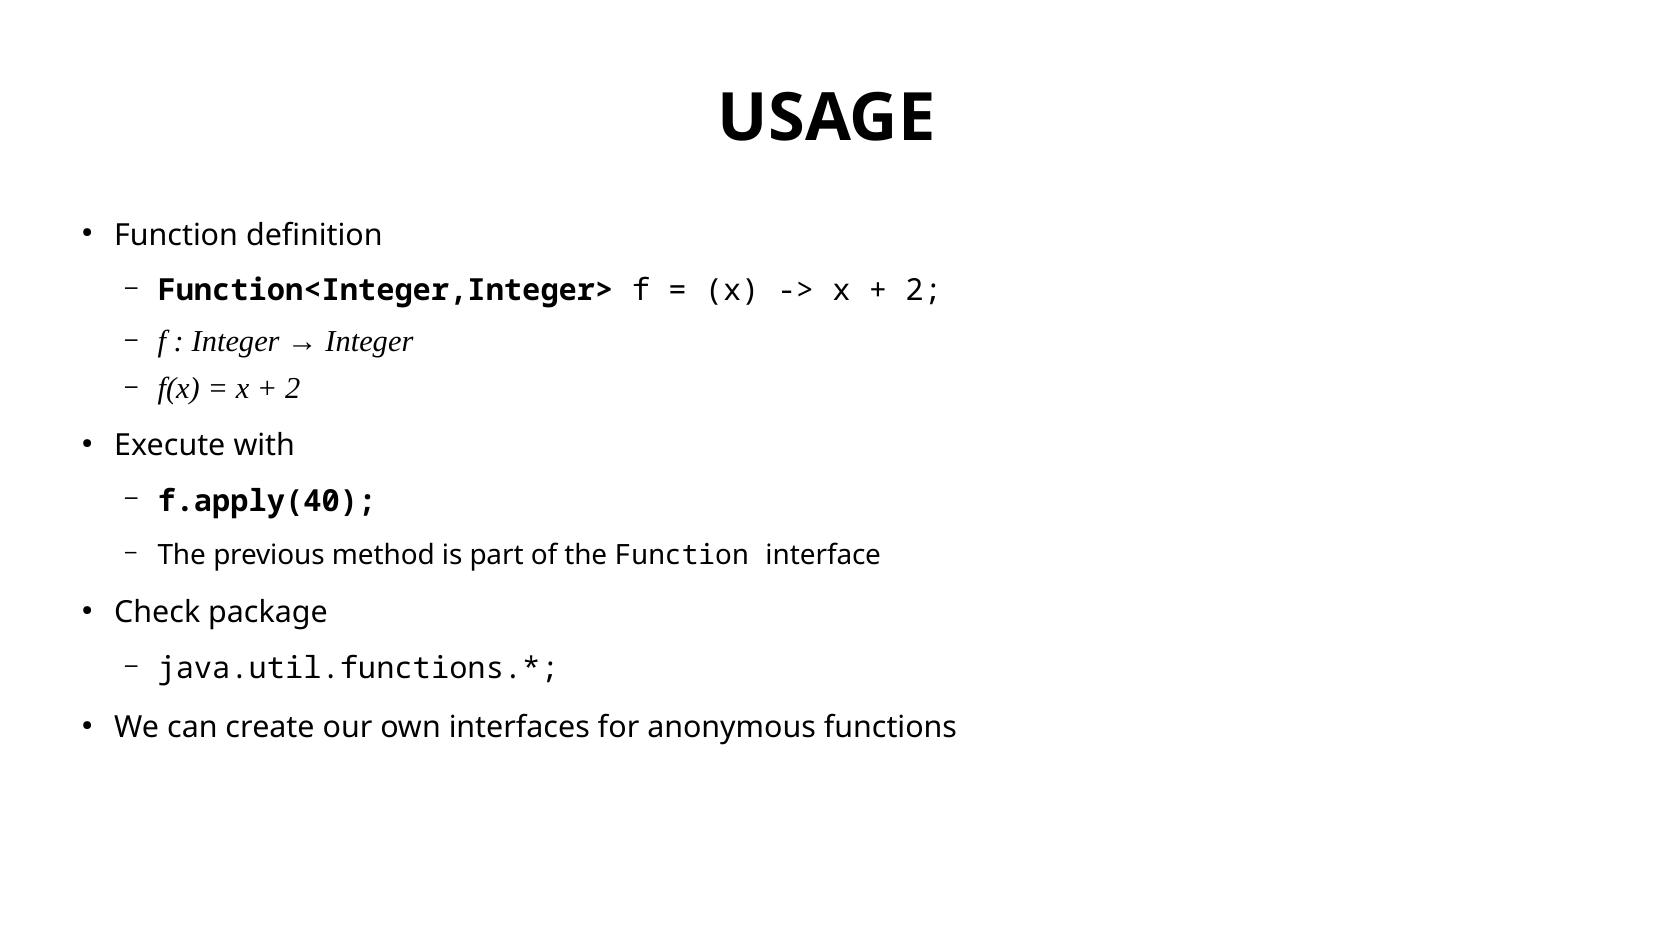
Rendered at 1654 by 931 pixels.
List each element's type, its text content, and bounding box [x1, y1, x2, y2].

list Function definition Function<Integer,Integer> f = (x) -> x + 2; f : Integer → Integer f(x) = x + 2 Execute with f.apply(40); The previous method is part of the Function interface Check package java.util.functions.*; We can create our own interfaces for anonymous functions [70, 212, 1560, 752]
title USAGE [82, 36, 1571, 193]
